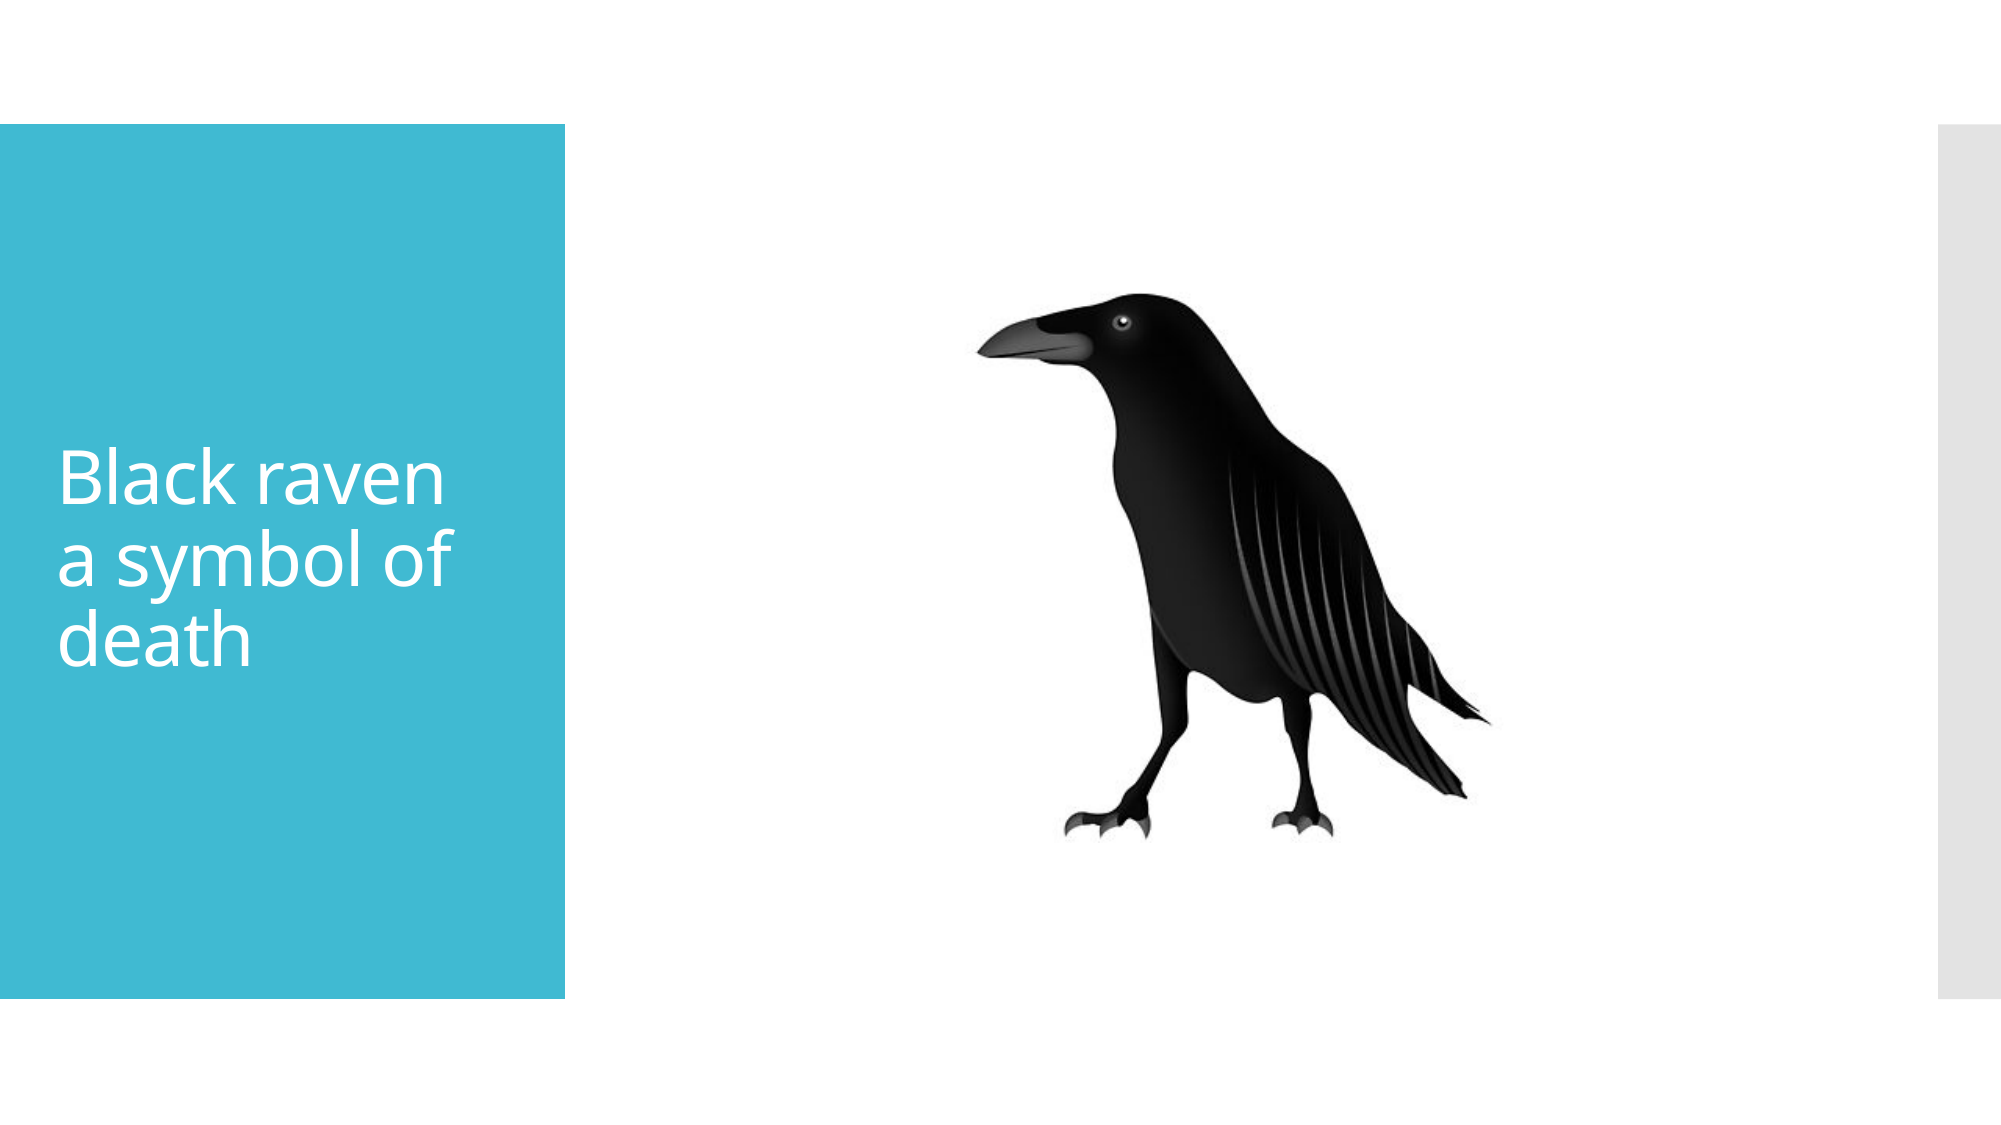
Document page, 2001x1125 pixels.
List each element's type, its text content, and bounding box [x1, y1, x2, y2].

title Black raven a symbol of death [41, 184, 526, 940]
picture [953, 280, 1516, 843]
